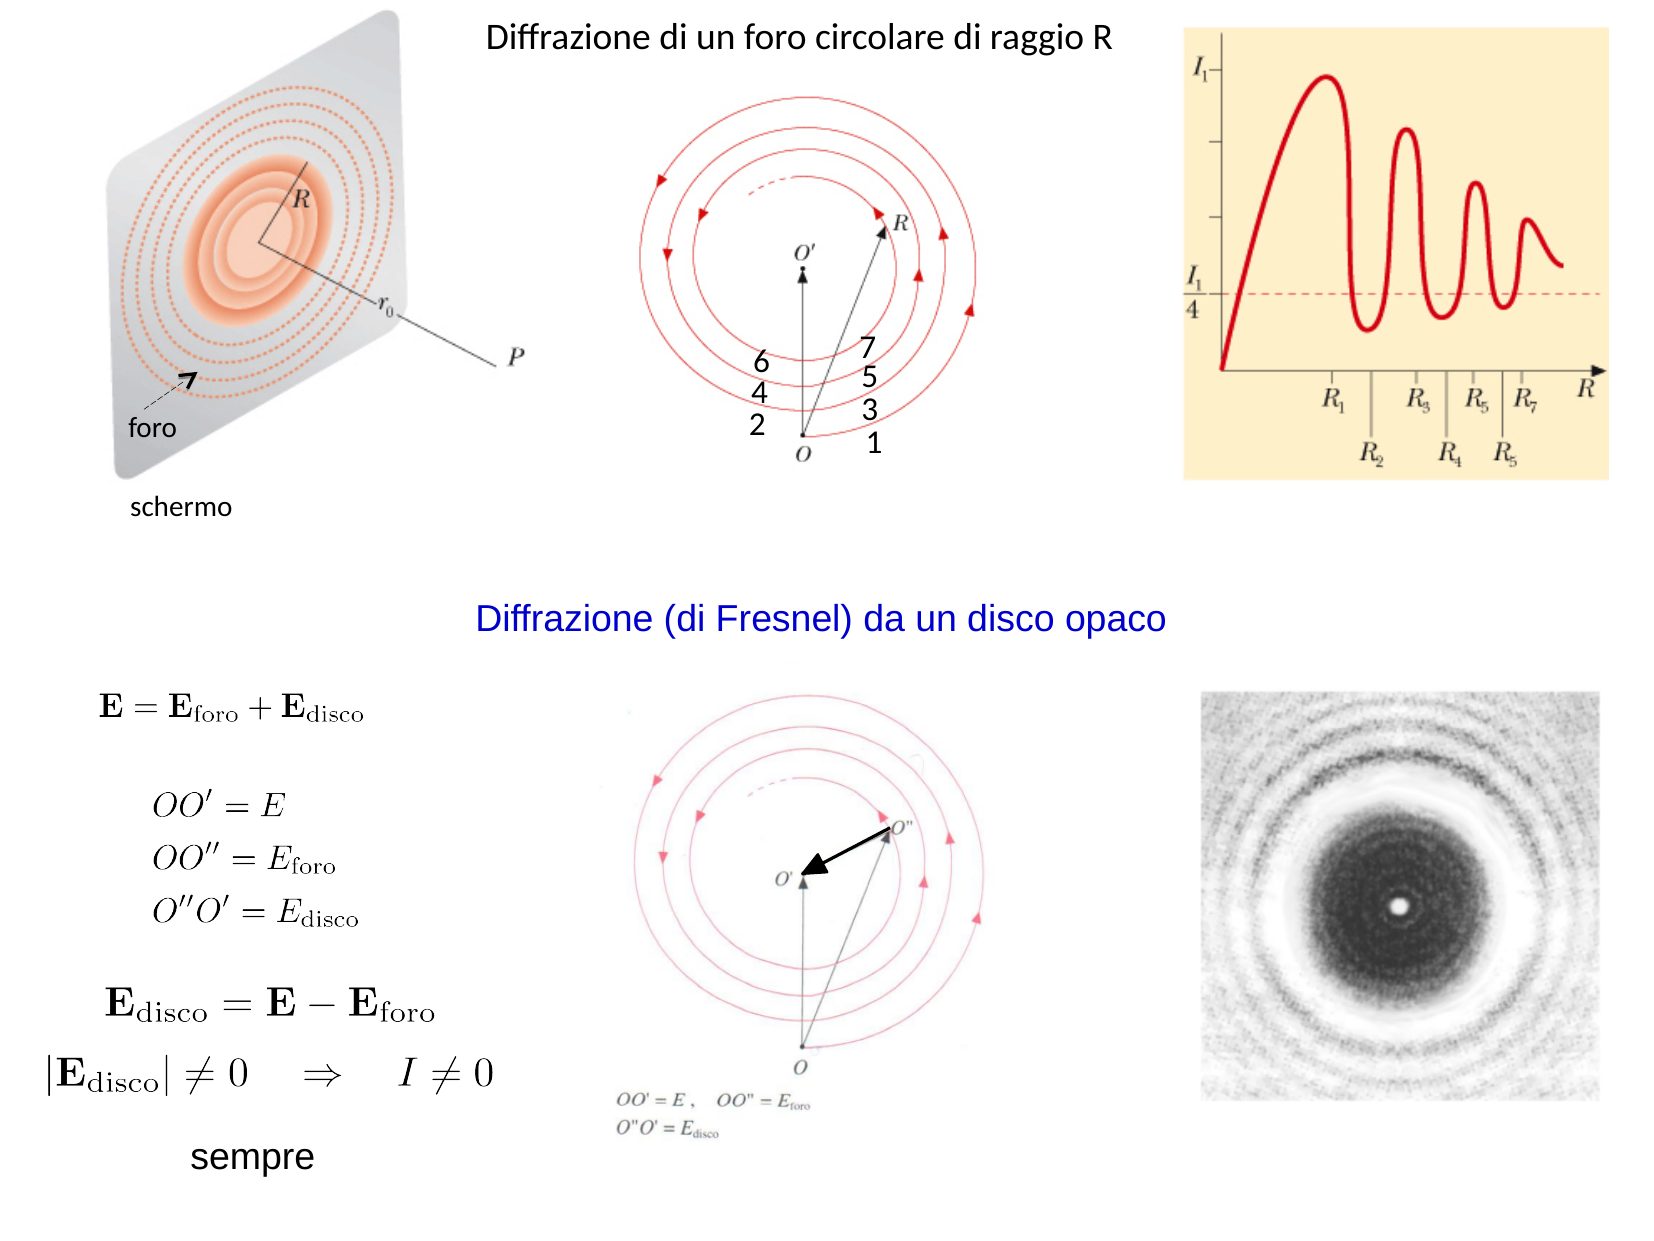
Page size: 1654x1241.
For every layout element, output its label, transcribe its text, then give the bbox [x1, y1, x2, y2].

text_box 2 [734, 394, 781, 450]
picture [83, 6, 541, 485]
picture [48, 1054, 493, 1096]
text_box Diffrazione (di Fresnel) da un disco opaco [460, 590, 1193, 648]
picture [581, 662, 1006, 1149]
text_box Diffrazione di un foro circolare di raggio R [471, 4, 1129, 65]
text_box 7 [844, 317, 892, 373]
picture [153, 840, 337, 874]
text_box 6 [738, 332, 785, 387]
picture [153, 786, 288, 817]
picture [99, 691, 363, 722]
picture [153, 893, 361, 927]
picture [105, 986, 435, 1022]
picture [1200, 686, 1608, 1106]
picture [1181, 26, 1609, 484]
text_box 1 [850, 413, 898, 469]
text_box sempre [175, 1128, 331, 1186]
text_box 3 [846, 402, 894, 435]
text_box schermo [115, 480, 248, 530]
text_box 5 [846, 346, 894, 402]
text_box 4 [755, 387, 762, 395]
text_box foro [113, 401, 193, 451]
text_box 4 [736, 363, 783, 419]
picture [615, 94, 1005, 475]
